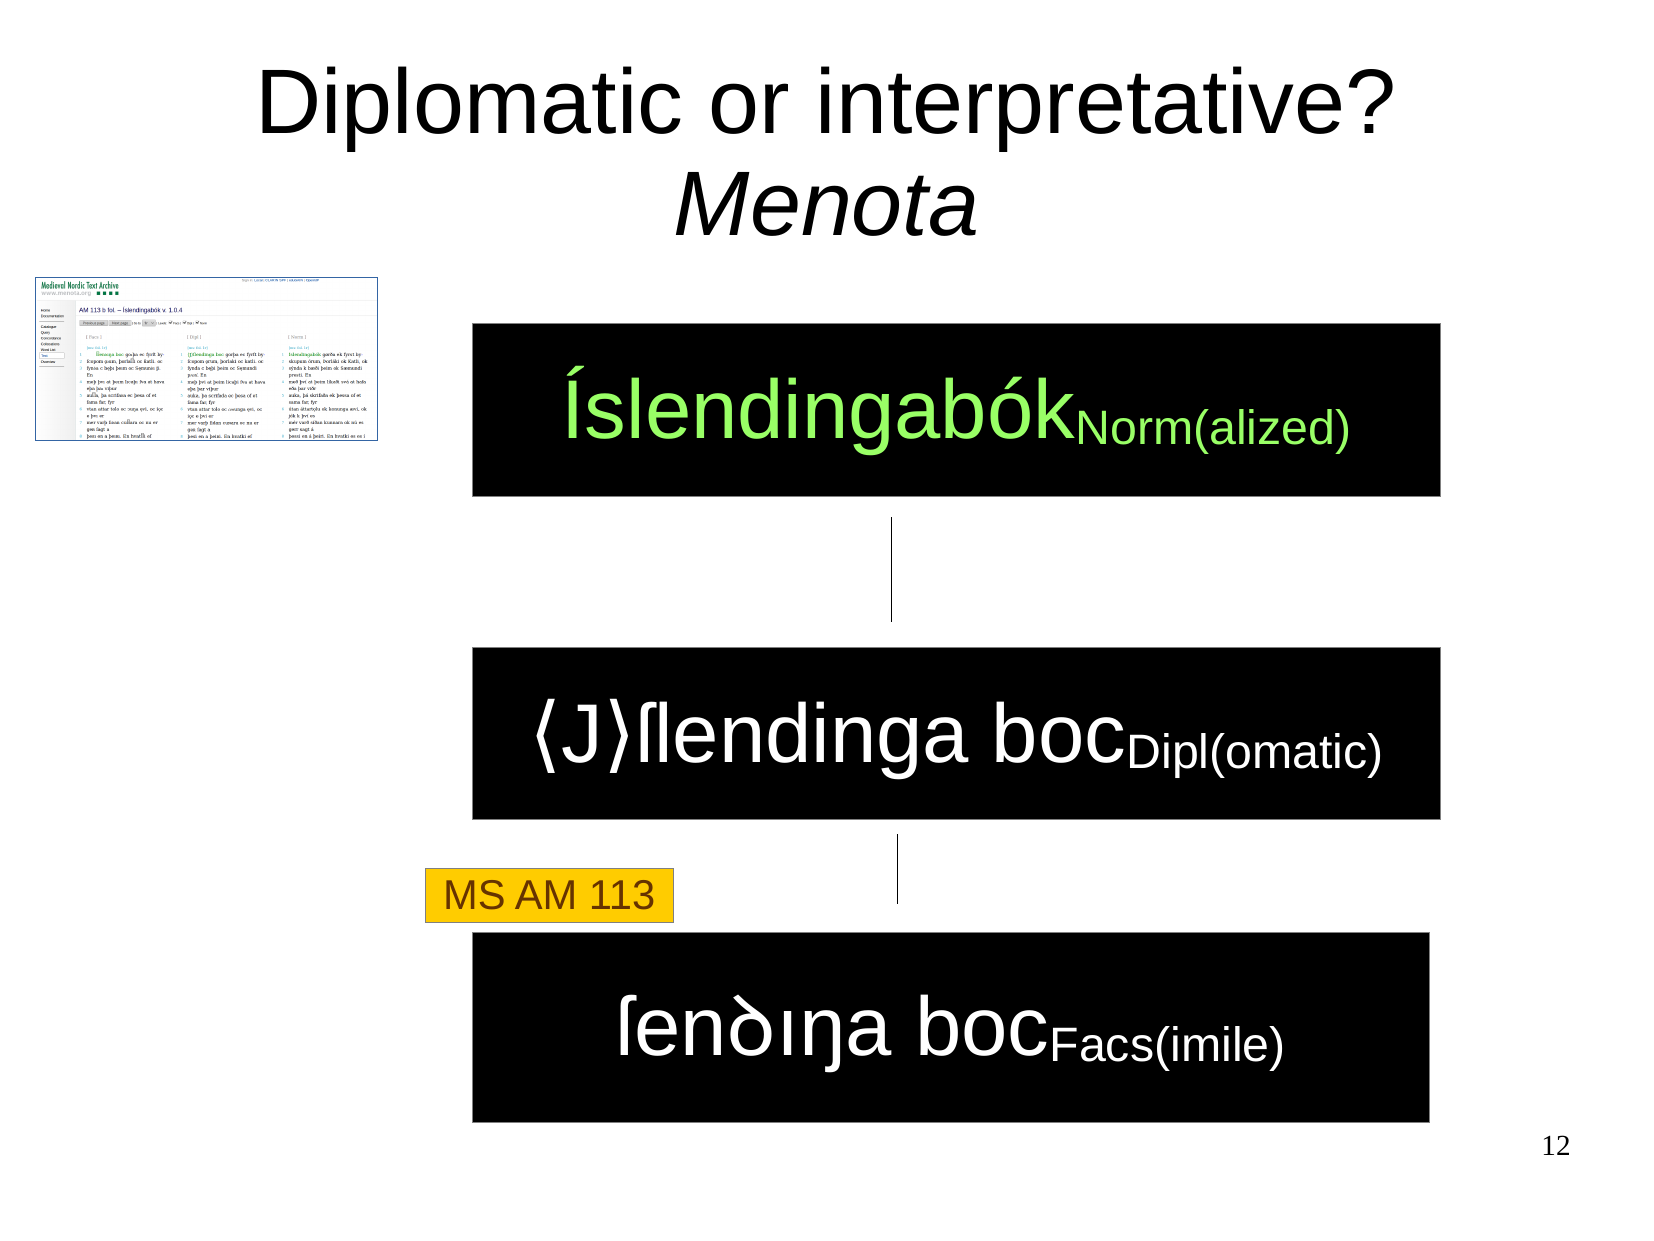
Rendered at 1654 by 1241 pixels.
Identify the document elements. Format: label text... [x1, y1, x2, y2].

title Diplomatic or interpretative? Menota [82, 49, 1571, 257]
text_box ſenꝺıŋa bocFacs(imile) [472, 932, 1430, 1123]
text_box ÍslendingabókNorm(alized) [472, 323, 1441, 497]
text_box ⟨J⟩ſlendinga bocDipl(omatic) [472, 647, 1441, 820]
text_box MS AM 113 [425, 868, 674, 923]
picture [35, 277, 378, 441]
